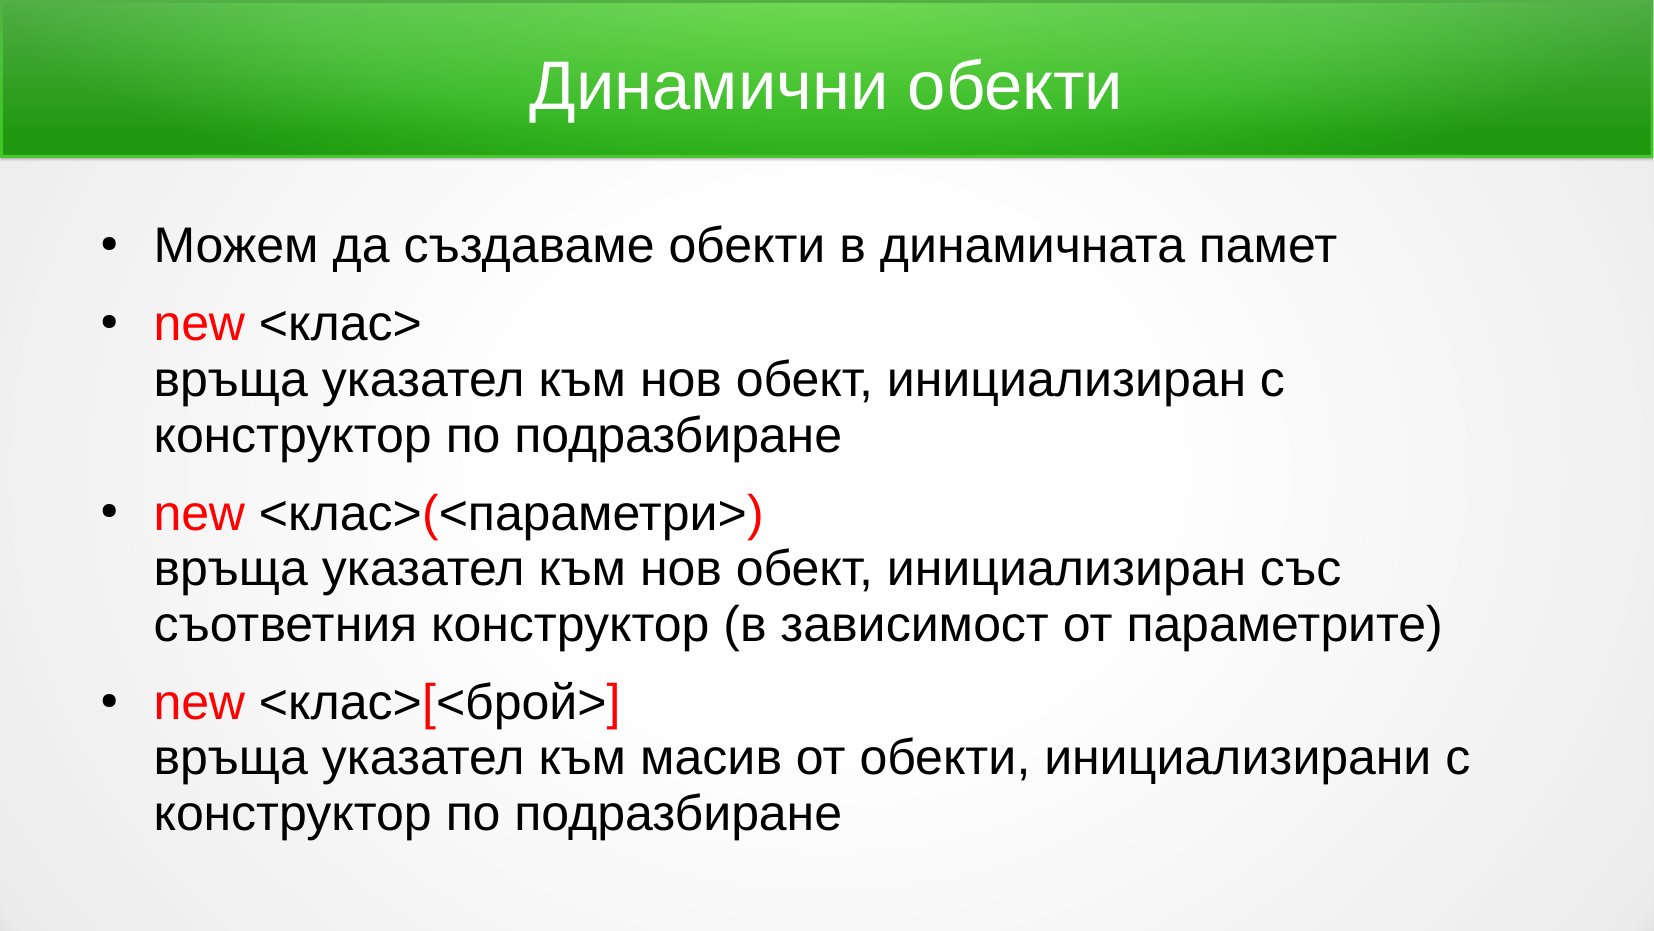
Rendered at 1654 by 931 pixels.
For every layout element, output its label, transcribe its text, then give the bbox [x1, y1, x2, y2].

title Динамични обекти [82, 37, 1571, 135]
list Можем да създаваме обекти в динамичната памет new <клас> връща указател към нов обект, инициализиран с конструктор по подразбиране new <клас>(<параметри>) връща указател към нов обект, инициализиран със съответния конструктор (в зависимост от параметрите) new <клас>[<брой>] връща указател към масив от обекти, инициализирани с конструктор по подразбиране [82, 217, 1538, 875]
